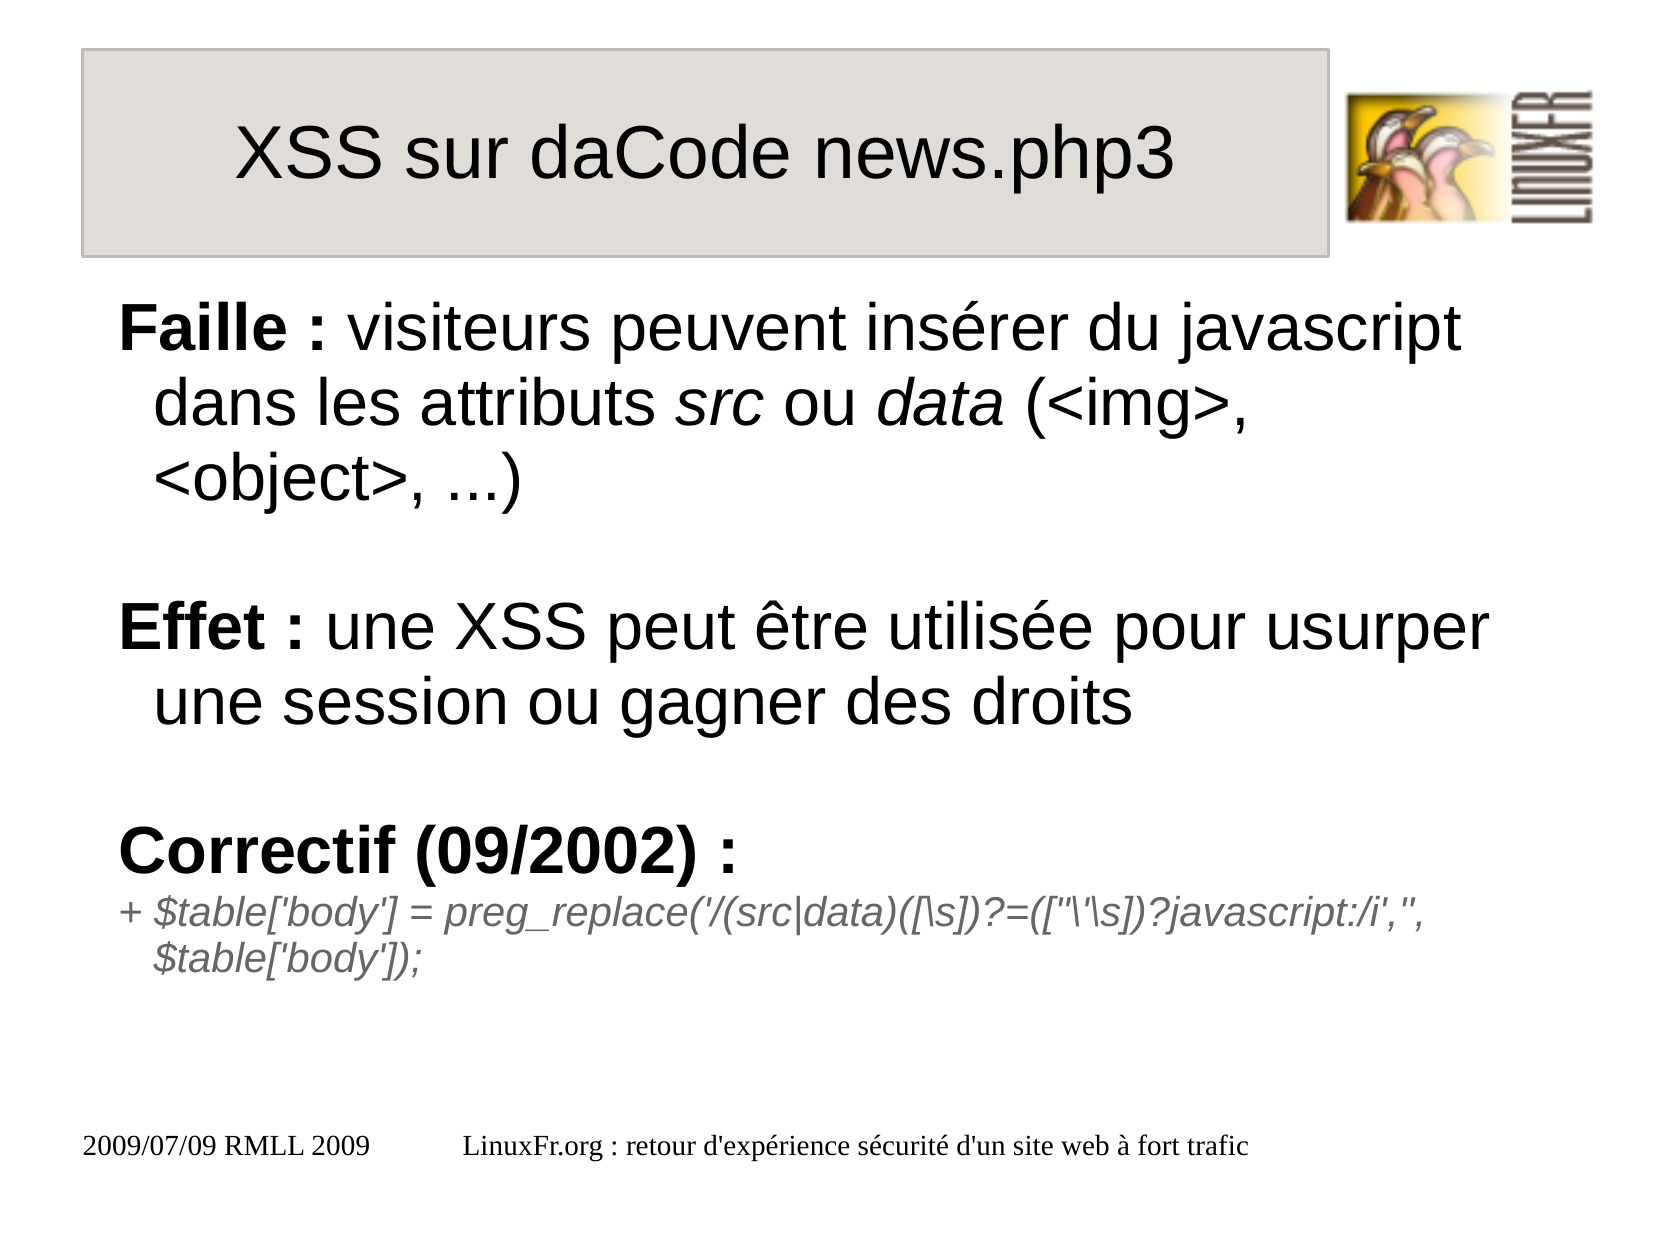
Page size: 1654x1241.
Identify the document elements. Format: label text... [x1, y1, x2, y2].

title XSS sur daCode news.php3 [82, 49, 1329, 257]
subtitle Faille : visiteurs peuvent insérer du javascript dans les attributs src ou data (<img>, <object>, ...) Effet : une XSS peut être utilisée pour usurper une session ou gagner des droits Correctif (09/2002) : + $table['body'] = preg_replace('/(src|data)([\s])?=(["\'\s])?javascript:/i','',$table['body']); [82, 290, 1571, 1094]
picture [1341, 88, 1601, 229]
